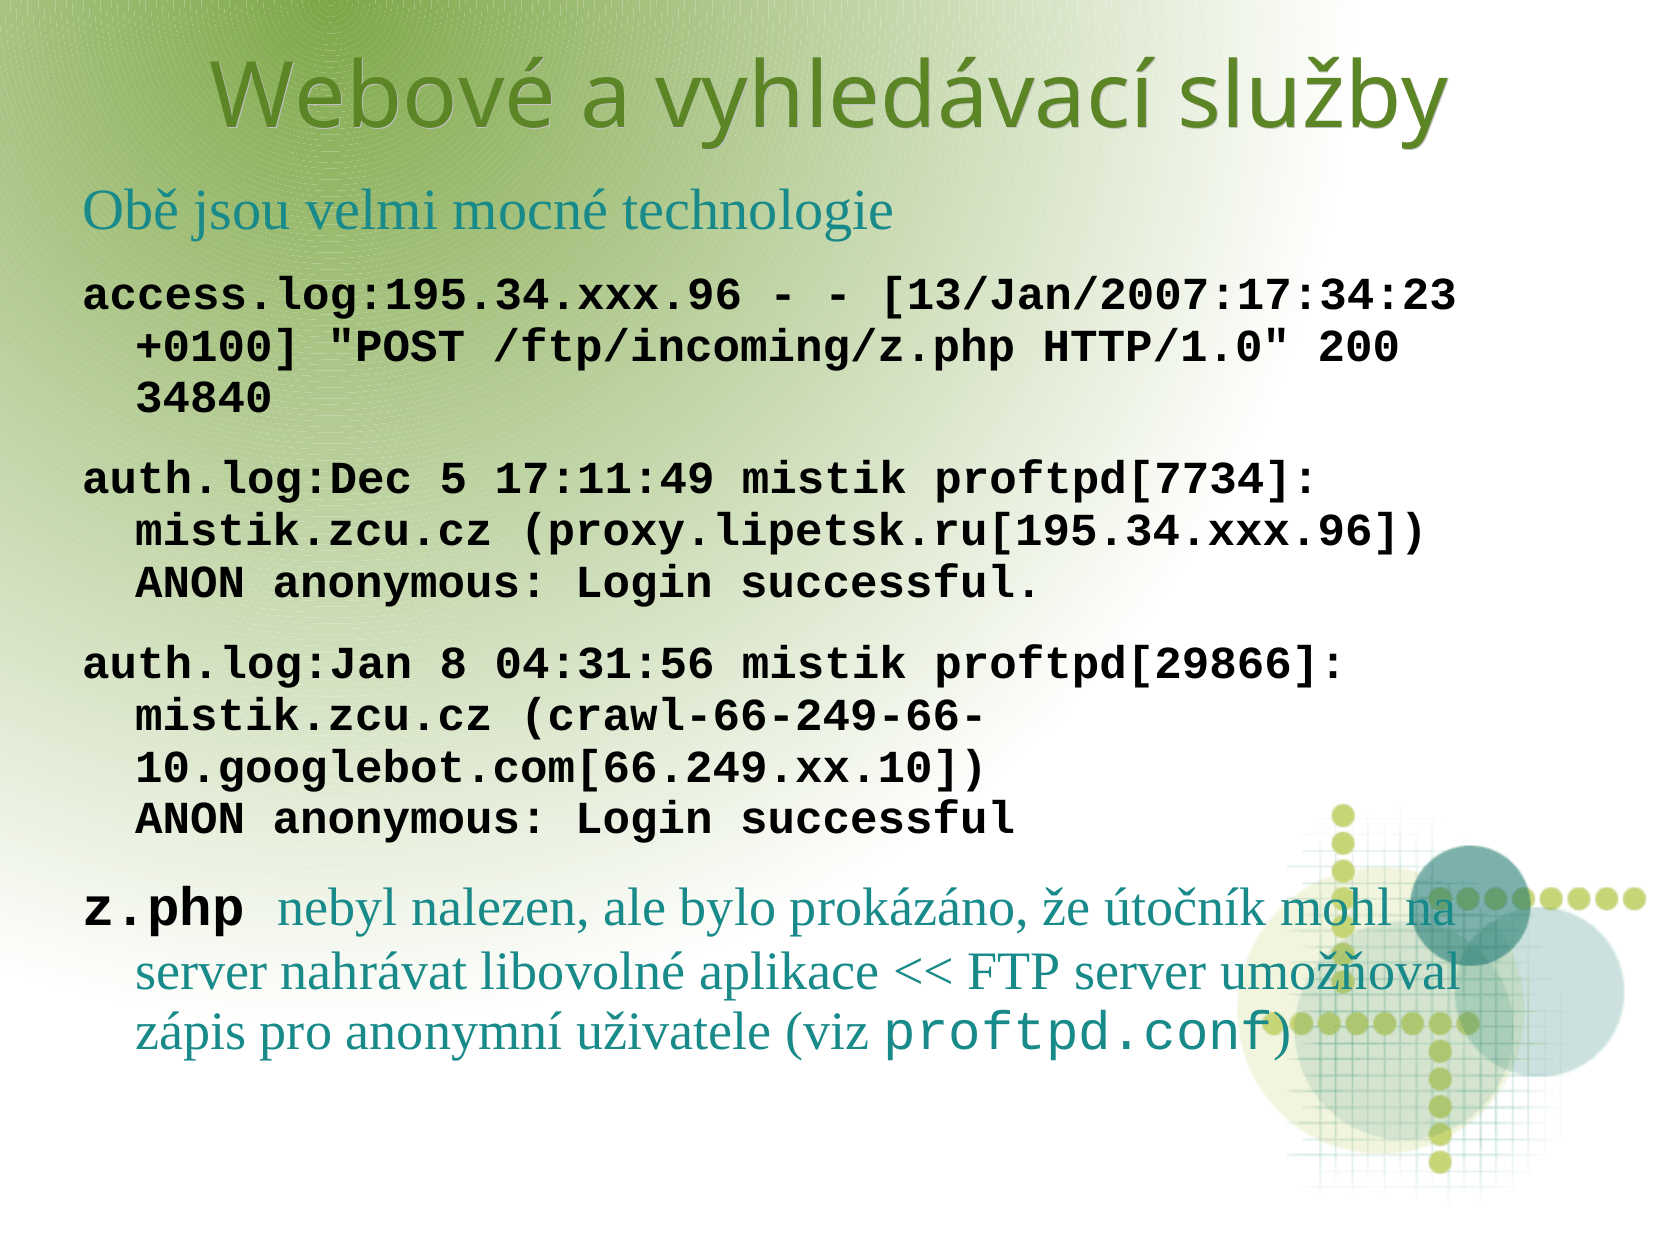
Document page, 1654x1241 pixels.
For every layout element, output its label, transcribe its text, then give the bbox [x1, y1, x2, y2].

title Webové a vyhledávací služby [123, 38, 1536, 146]
picture [1224, 792, 1654, 1211]
list Obě jsou velmi mocné technologie access.log:195.34.xxx.96 - - [13/Jan/2007:17:34:23 +0100] "POST /ftp/incoming/z.php HTTP/1.0" 200 34840 auth.log:Dec 5 17:11:49 mistik proftpd[7734]: mistik.zcu.cz (proxy.lipetsk.ru[195.34.xxx.96]) ANON anonymous: Login successful. auth.log:Jan 8 04:31:56 mistik proftpd[29866]: mistik.zcu.cz (crawl-66-249-66-10.googlebot.com[66.249.xx.10]) ANON anonymous: Login successful z.php nebyl nalezen, ale bylo prokázáno, že útočník mohl na server nahrávat libovolné aplikace << FTP server umožňoval zápis pro anonymní uživatele (viz proftpd.conf) [64, 177, 1477, 1148]
